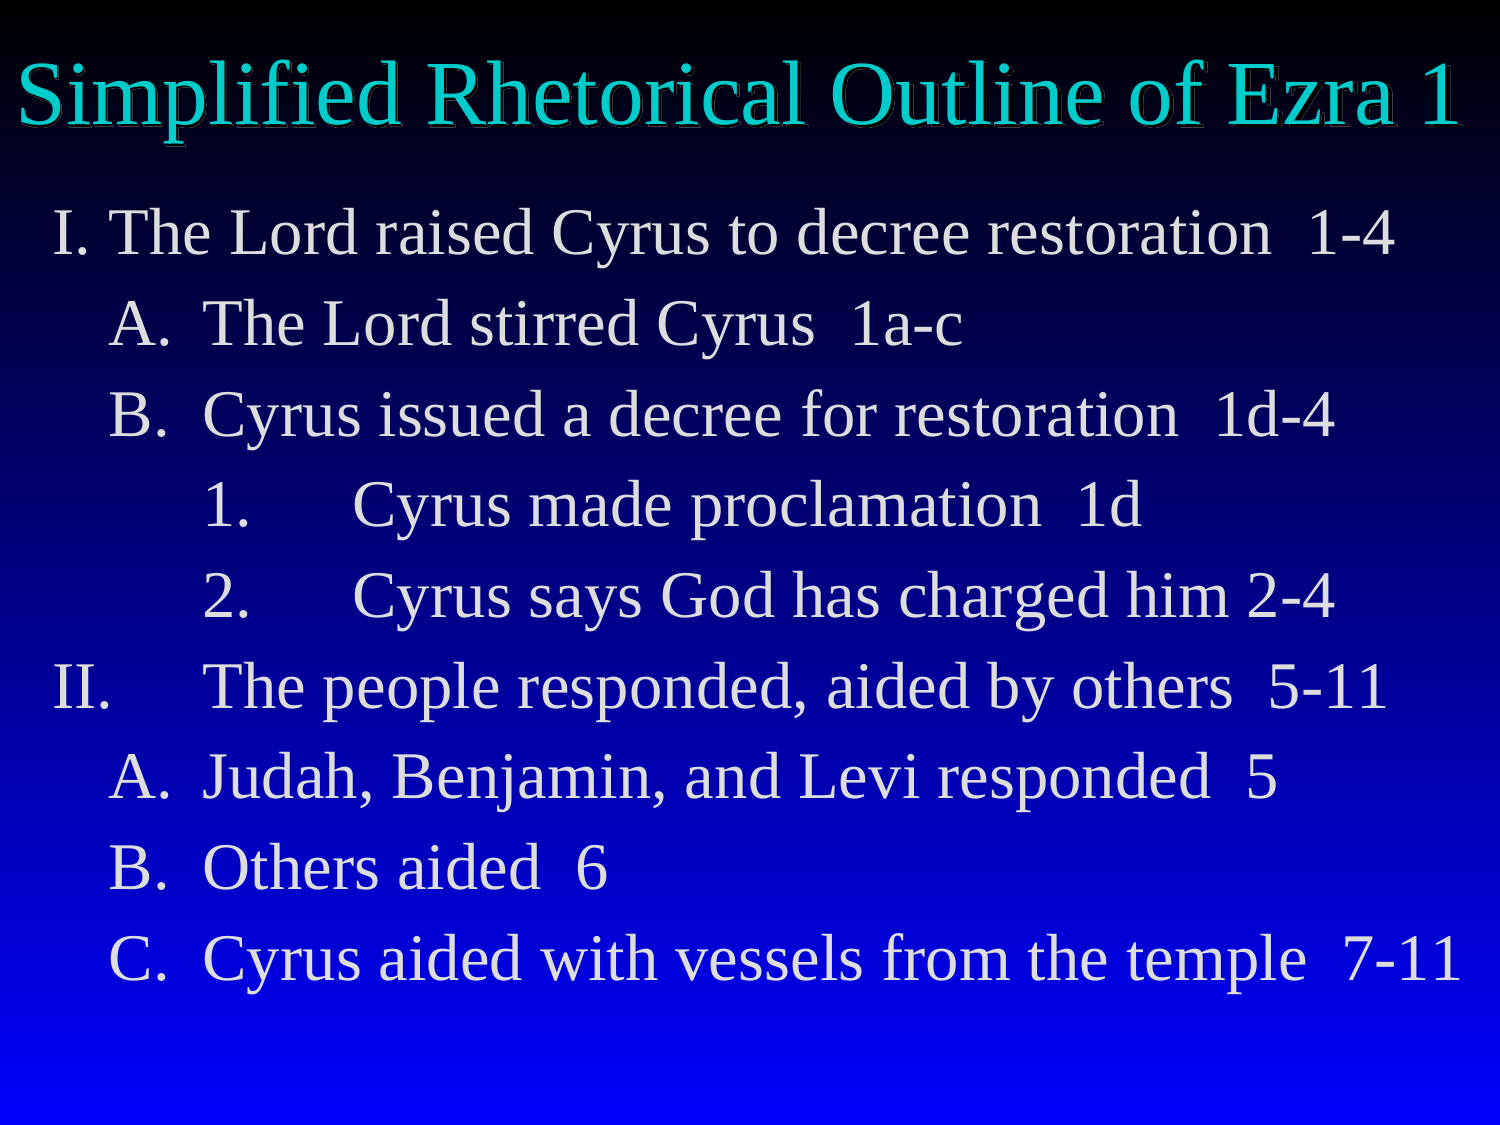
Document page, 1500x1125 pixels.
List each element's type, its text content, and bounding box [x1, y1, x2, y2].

list I. The Lord raised Cyrus to decree restoration 1-4 A. The Lord stirred Cyrus 1a-c B. Cyrus issued a decree for restoration 1d-4 1. Cyrus made proclamation 1d 2. Cyrus says God has charged him 2-4 II. The people responded, aided by others 5-11 A. Judah, Benjamin, and Levi responded 5 B. Others aided 6 C. Cyrus aided with vessels from the temple 7-11 [37, 188, 1488, 1003]
title Simplified Rhetorical Outline of Ezra 1 [0, 0, 1500, 188]
